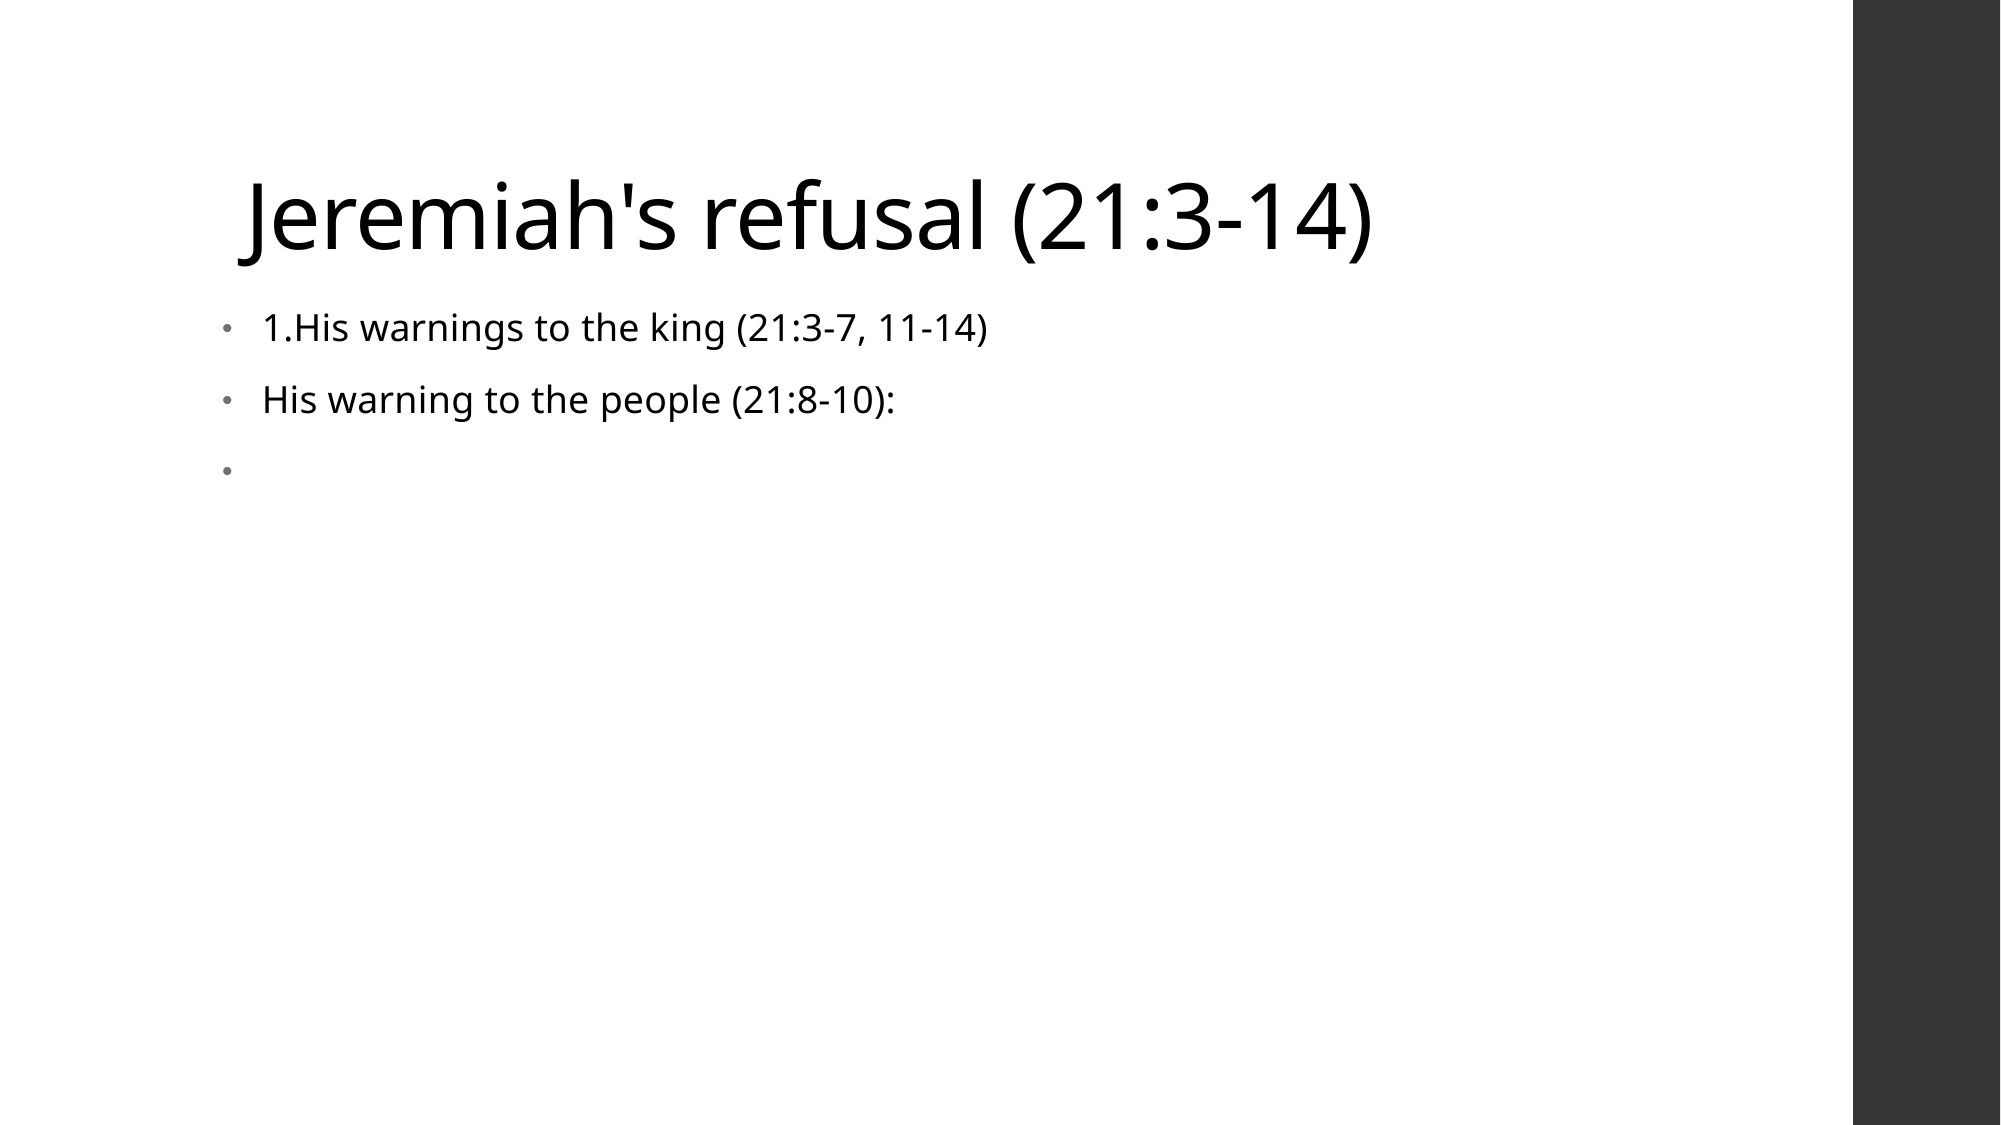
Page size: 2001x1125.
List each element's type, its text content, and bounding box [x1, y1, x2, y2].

list 1.His warnings to the king (21:3-7, 11-14) His warning to the people (21:8-10): [206, 299, 1617, 1014]
title Jeremiah's refusal (21:3-14) [206, 60, 1797, 278]
